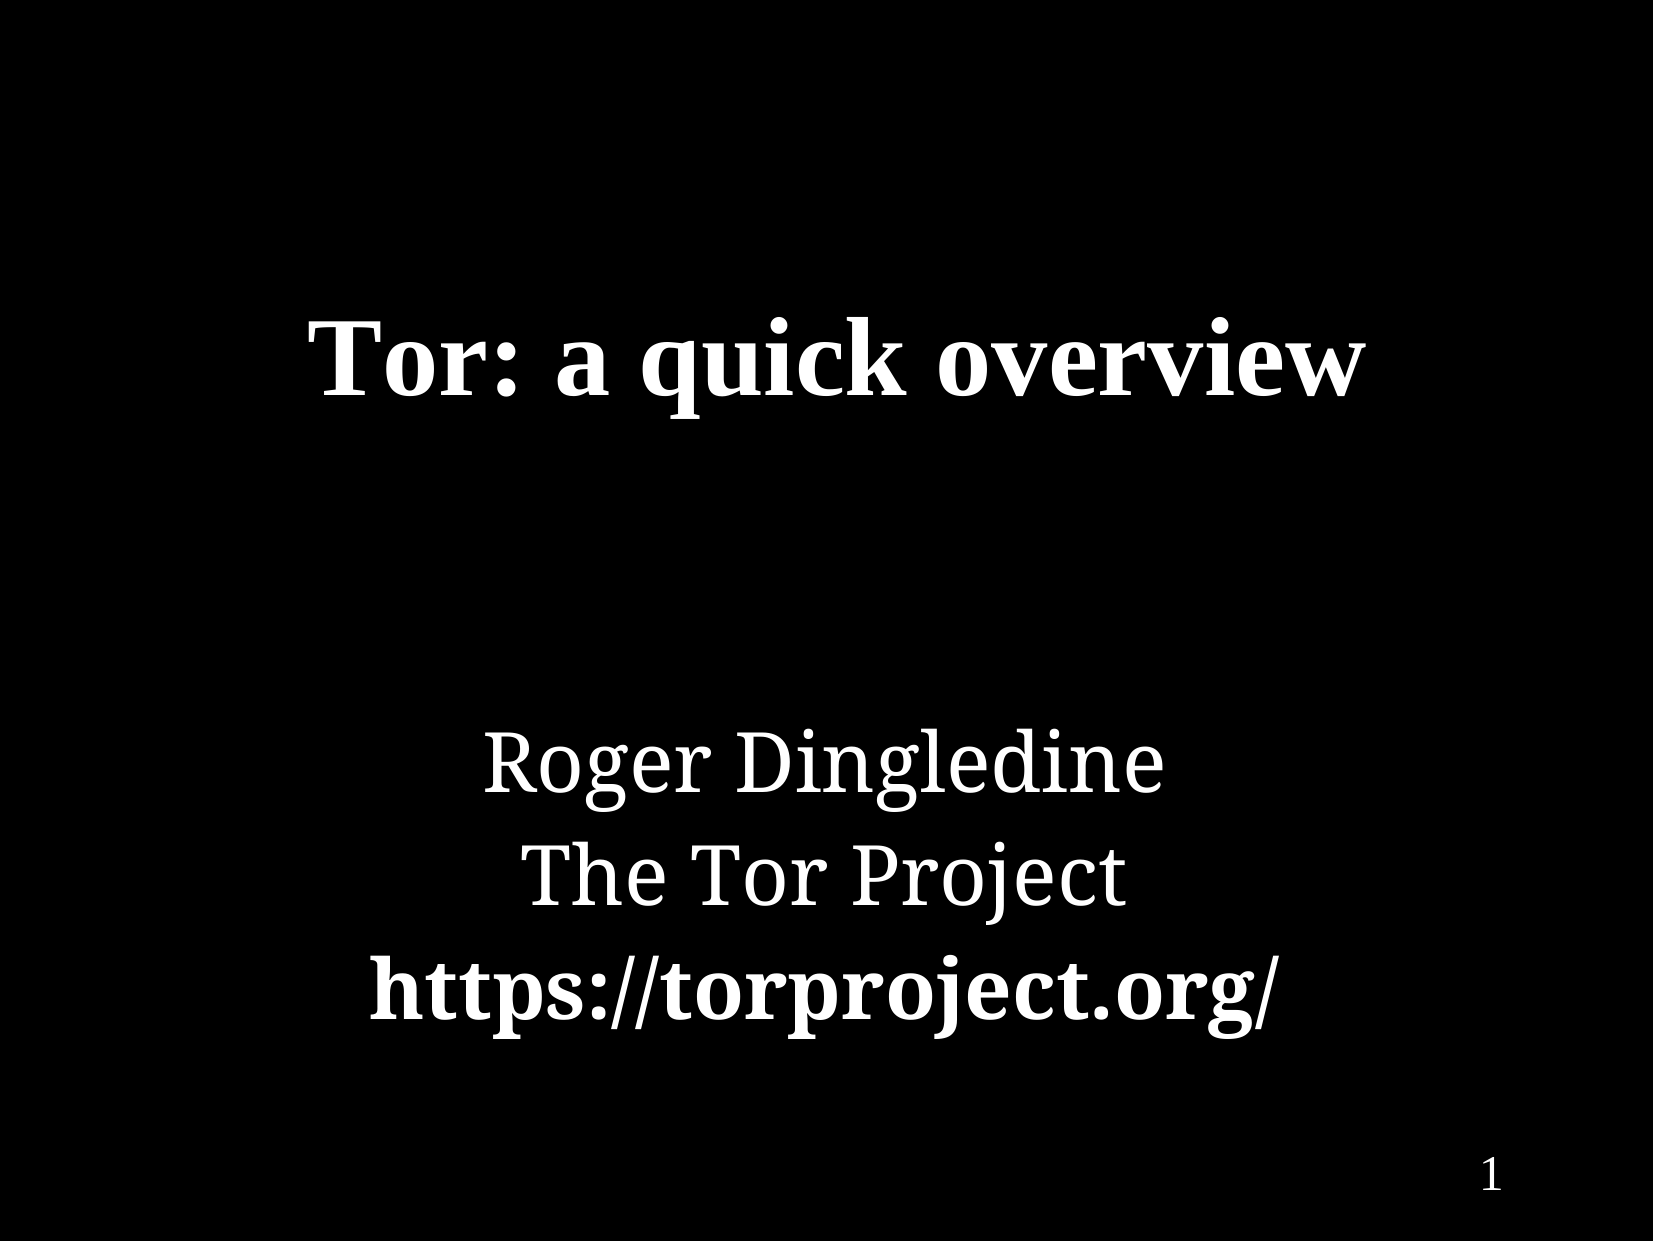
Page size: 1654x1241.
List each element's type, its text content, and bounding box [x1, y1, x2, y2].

title Tor: a quick overview [131, 153, 1544, 562]
subtitle Roger Dingledine The Tor Project https://torproject.org/ [118, 518, 1531, 1138]
